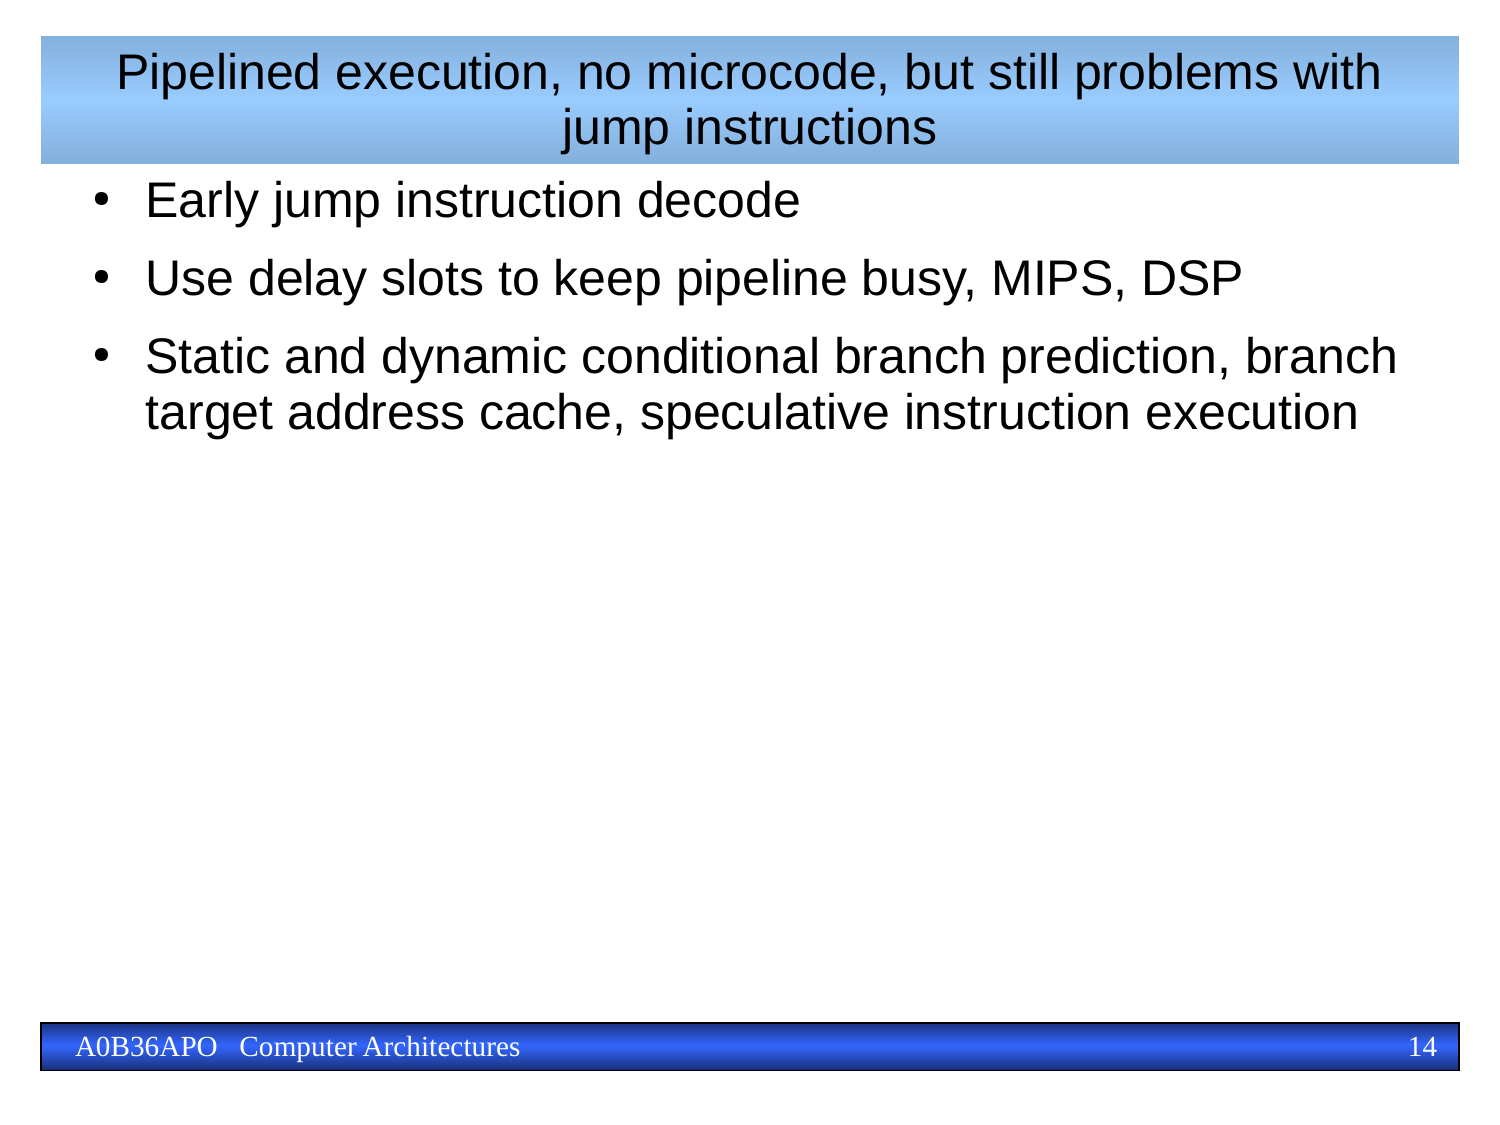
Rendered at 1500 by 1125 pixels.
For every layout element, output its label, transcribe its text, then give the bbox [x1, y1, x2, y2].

list Early jump instruction decode Use delay slots to keep pipeline busy, MIPS, DSP Static and dynamic conditional branch prediction, branch target address cache, speculative instruction execution [75, 172, 1426, 916]
title Pipelined execution, no microcode, but still problems with jump instructions [41, 36, 1459, 164]
